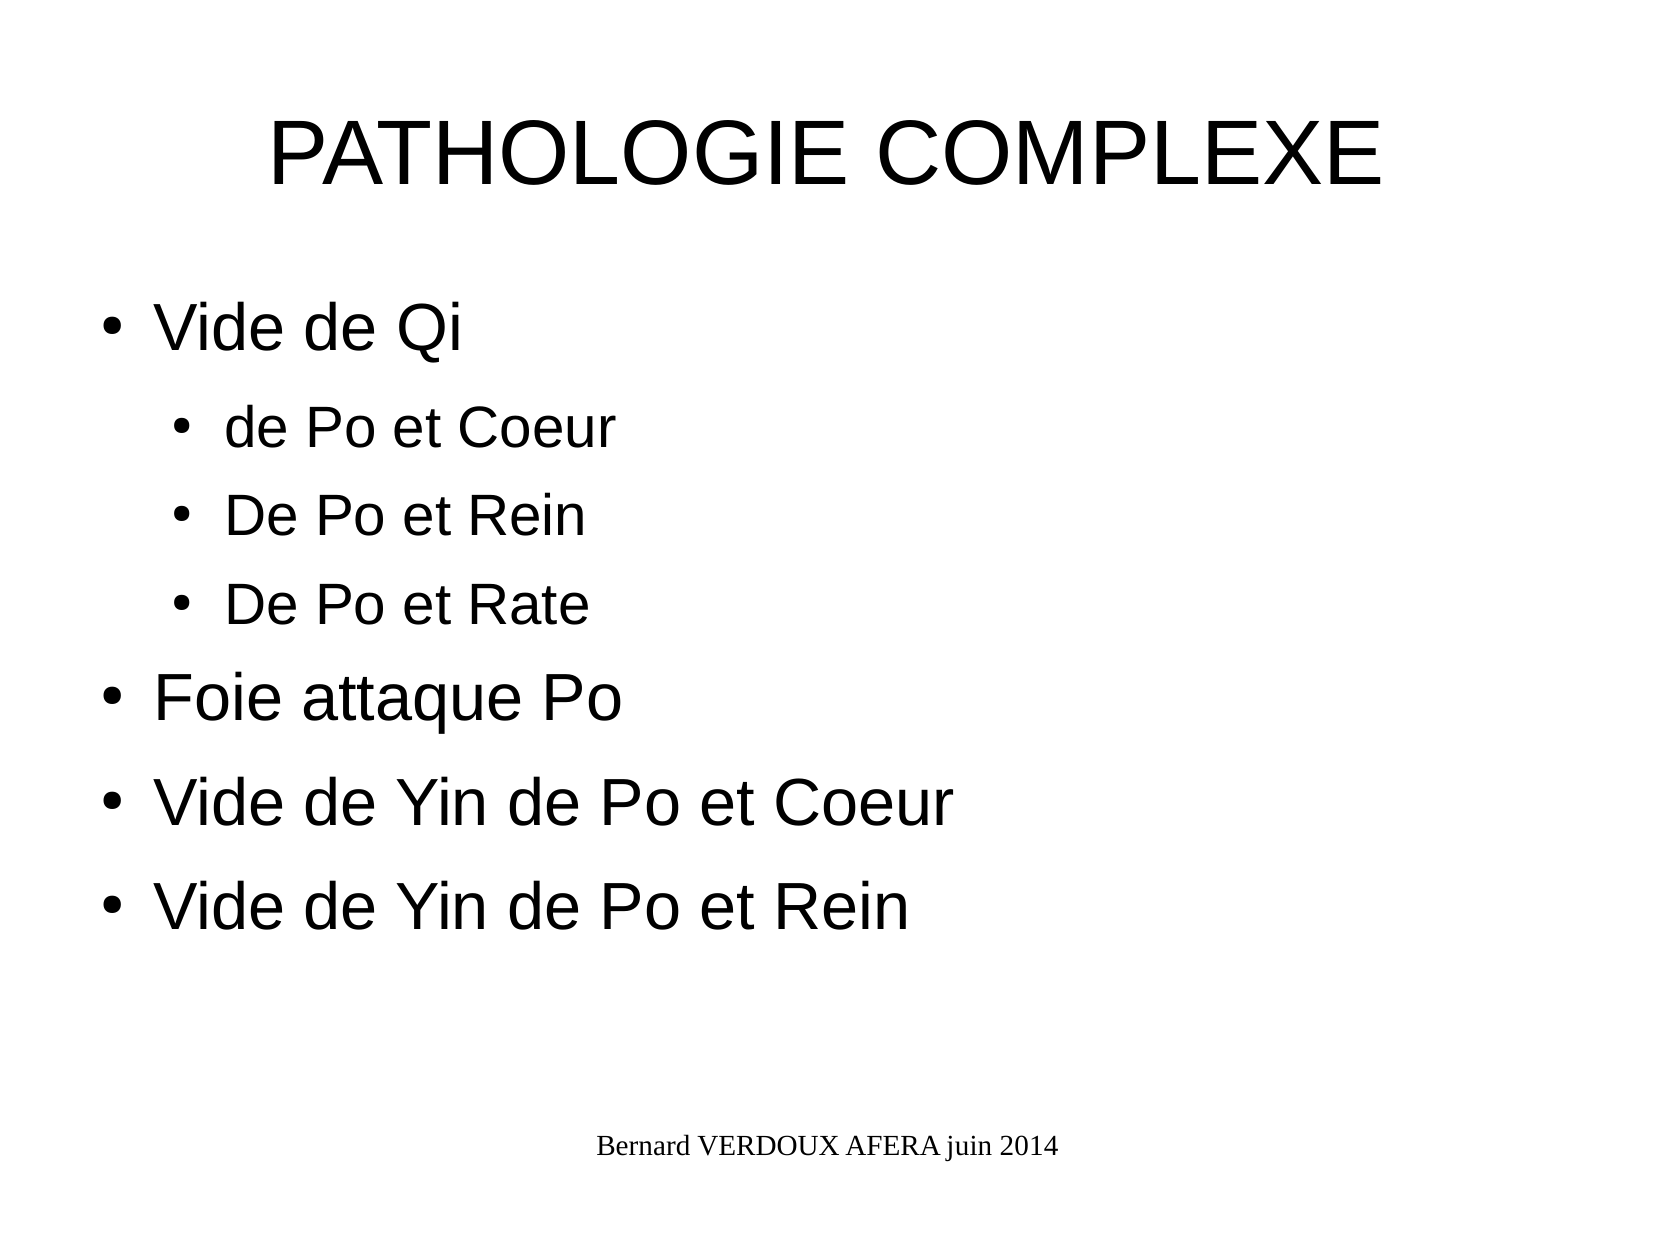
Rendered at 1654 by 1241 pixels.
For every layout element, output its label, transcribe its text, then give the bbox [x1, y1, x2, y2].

list Vide de Qi de Po et Coeur De Po et Rein De Po et Rate Foie attaque Po Vide de Yin de Po et Coeur Vide de Yin de Po et Rein [82, 290, 1571, 1109]
title PATHOLOGIE COMPLEXE [82, 49, 1571, 257]
